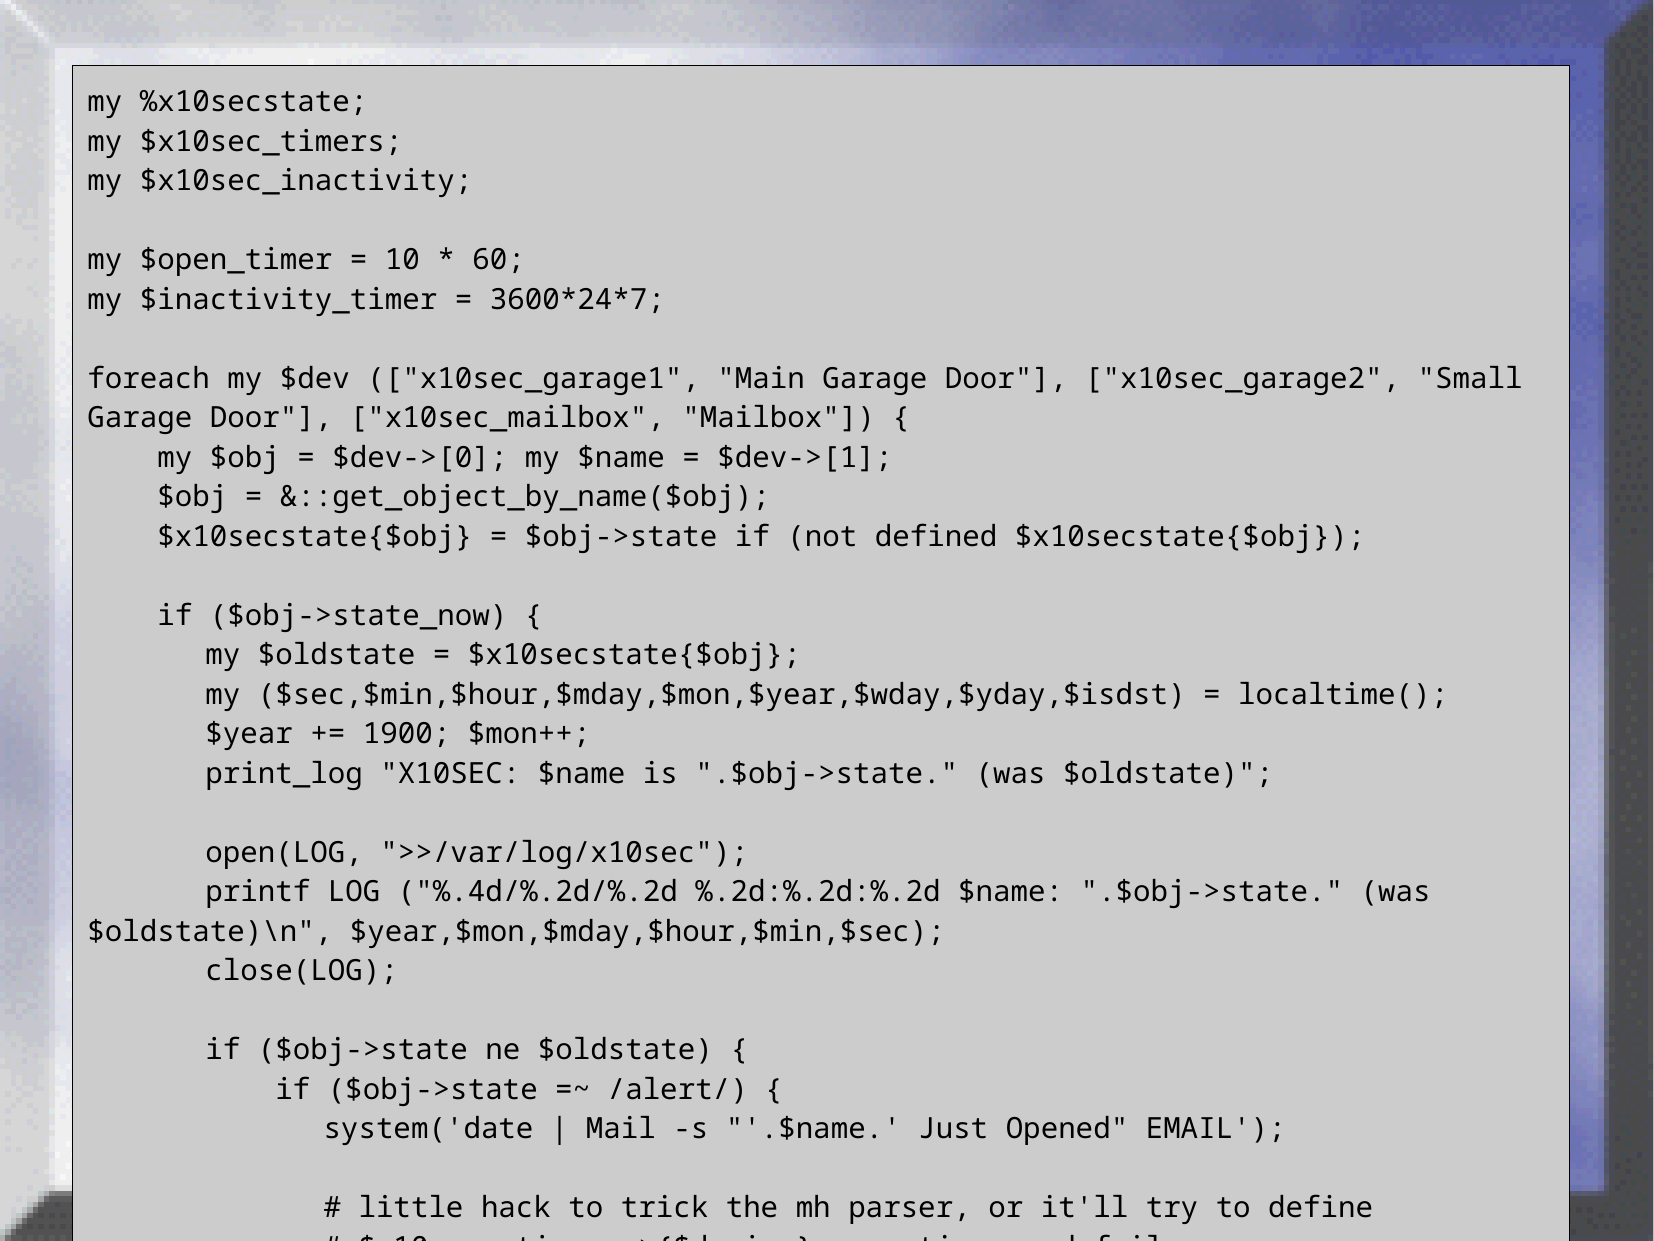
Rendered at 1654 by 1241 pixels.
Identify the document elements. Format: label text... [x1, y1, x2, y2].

picture [0, 0, 1654, 1241]
text_box my %x10secstate; my $x10sec_timers; my $x10sec_inactivity; my $open_timer = 10 * 60; my $inactivity_timer = 3600*24*7; foreach my $dev (["x10sec_garage1", "Main Garage Door"], ["x10sec_garage2", "Small Garage Door"], ["x10sec_mailbox", "Mailbox"]) { my $obj = $dev->[0]; my $name = $dev->[1]; $obj = &::get_object_by_name($obj); $x10secstate{$obj} = $obj->state if (not defined $x10secstate{$obj}); if ($obj->state_now) { my $oldstate = $x10secstate{$obj}; my ($sec,$min,$hour,$mday,$mon,$year,$wday,$yday,$isdst) = localtime(); $year += 1900; $mon++; print_log "X10SEC: $name is ".$obj->state." (was $oldstate)"; open(LOG, ">>/var/log/x10sec"); printf LOG ("%.4d/%.2d/%.2d %.2d:%.2d:%.2d $name: ".$obj->state." (was $oldstate)\n", $year,$mon,$mday,$hour,$min,$sec); close(LOG); if ($obj->state ne $oldstate) { if ($obj->state =~ /alert/) { system('date | Mail -s "'.$name.' Just Opened" EMAIL'); # little hack to trick the mh parser, or it'll try to define # $x10_sec_timers->{$device} as a timer and fail. my $newtimer = new Timer(); $x10sec_timers->{$obj} = $newtimer; $x10sec_timers->{$obj}->set($open_timer); [72, 65, 1570, 1201]
